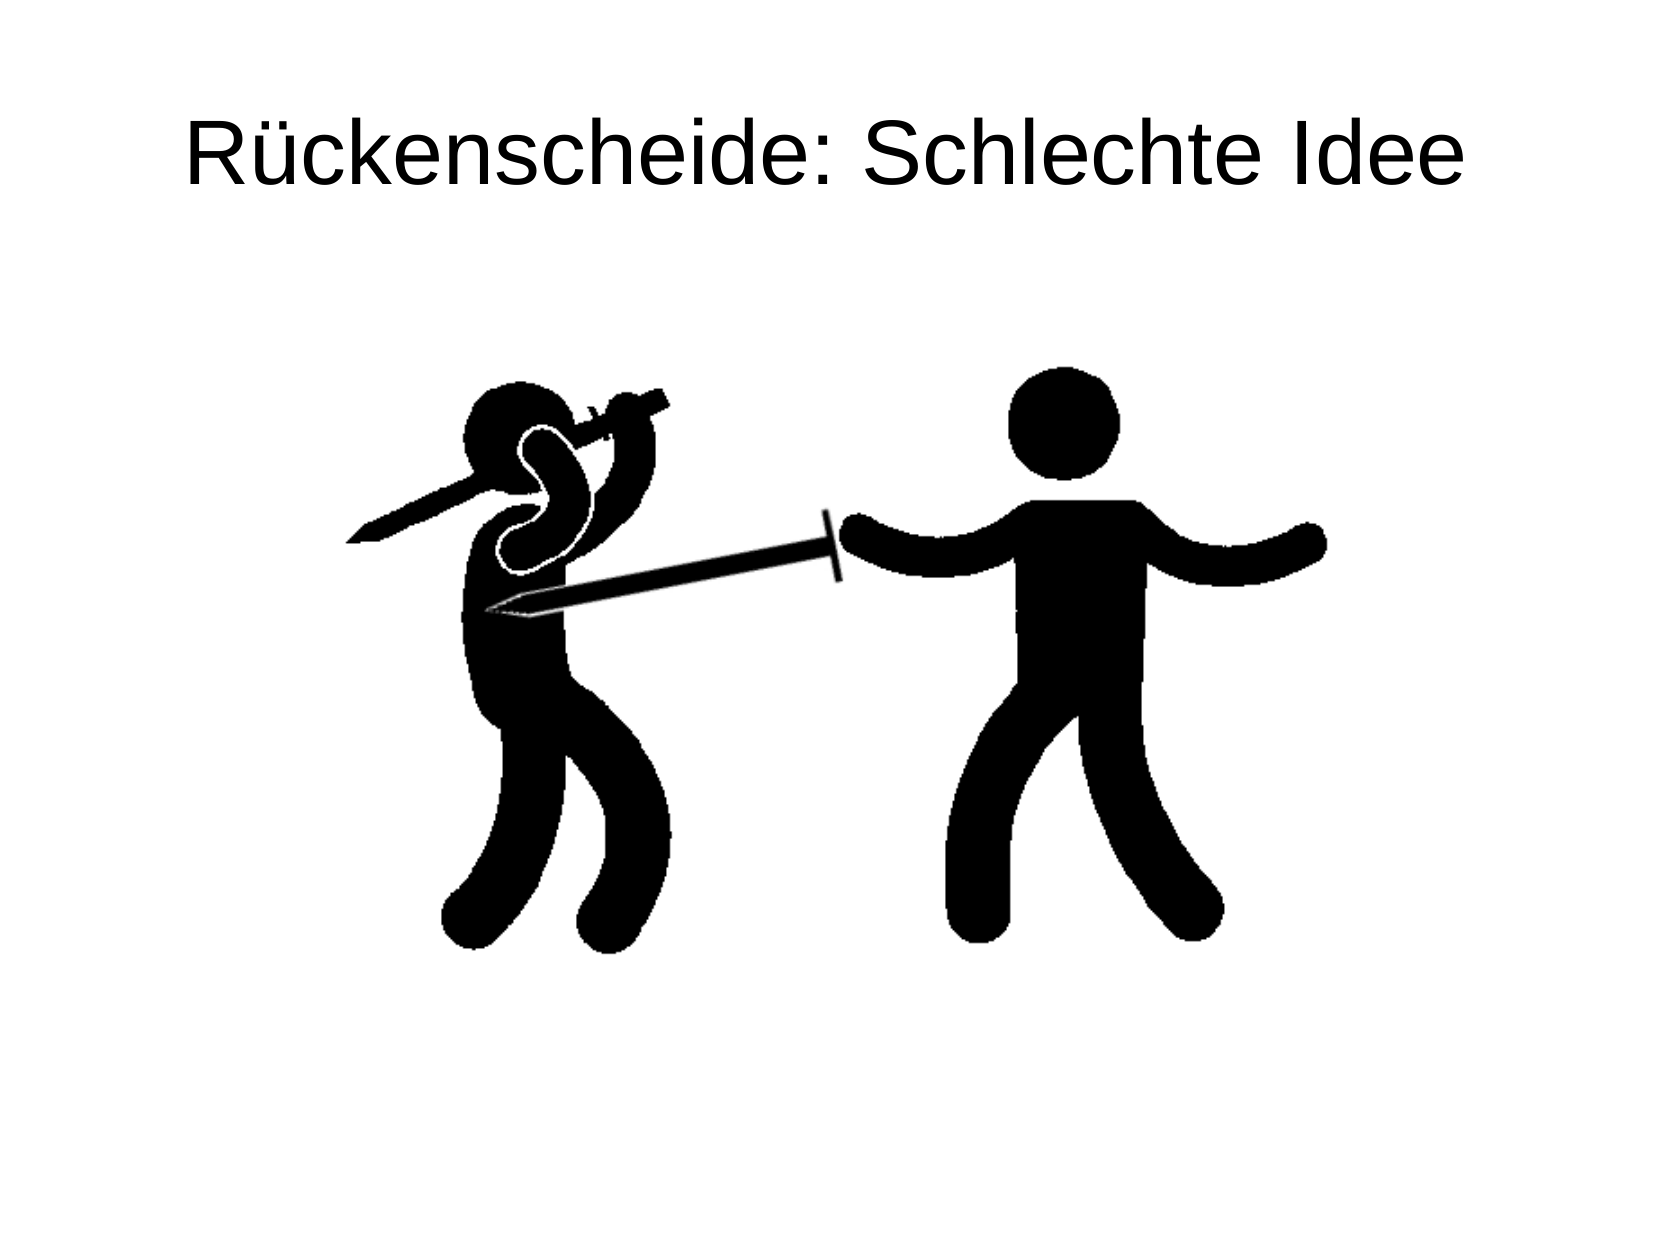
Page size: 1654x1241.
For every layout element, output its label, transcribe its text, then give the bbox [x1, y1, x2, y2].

title Rückenscheide: Schlechte Idee [82, 49, 1571, 257]
picture [251, 290, 1403, 1010]
